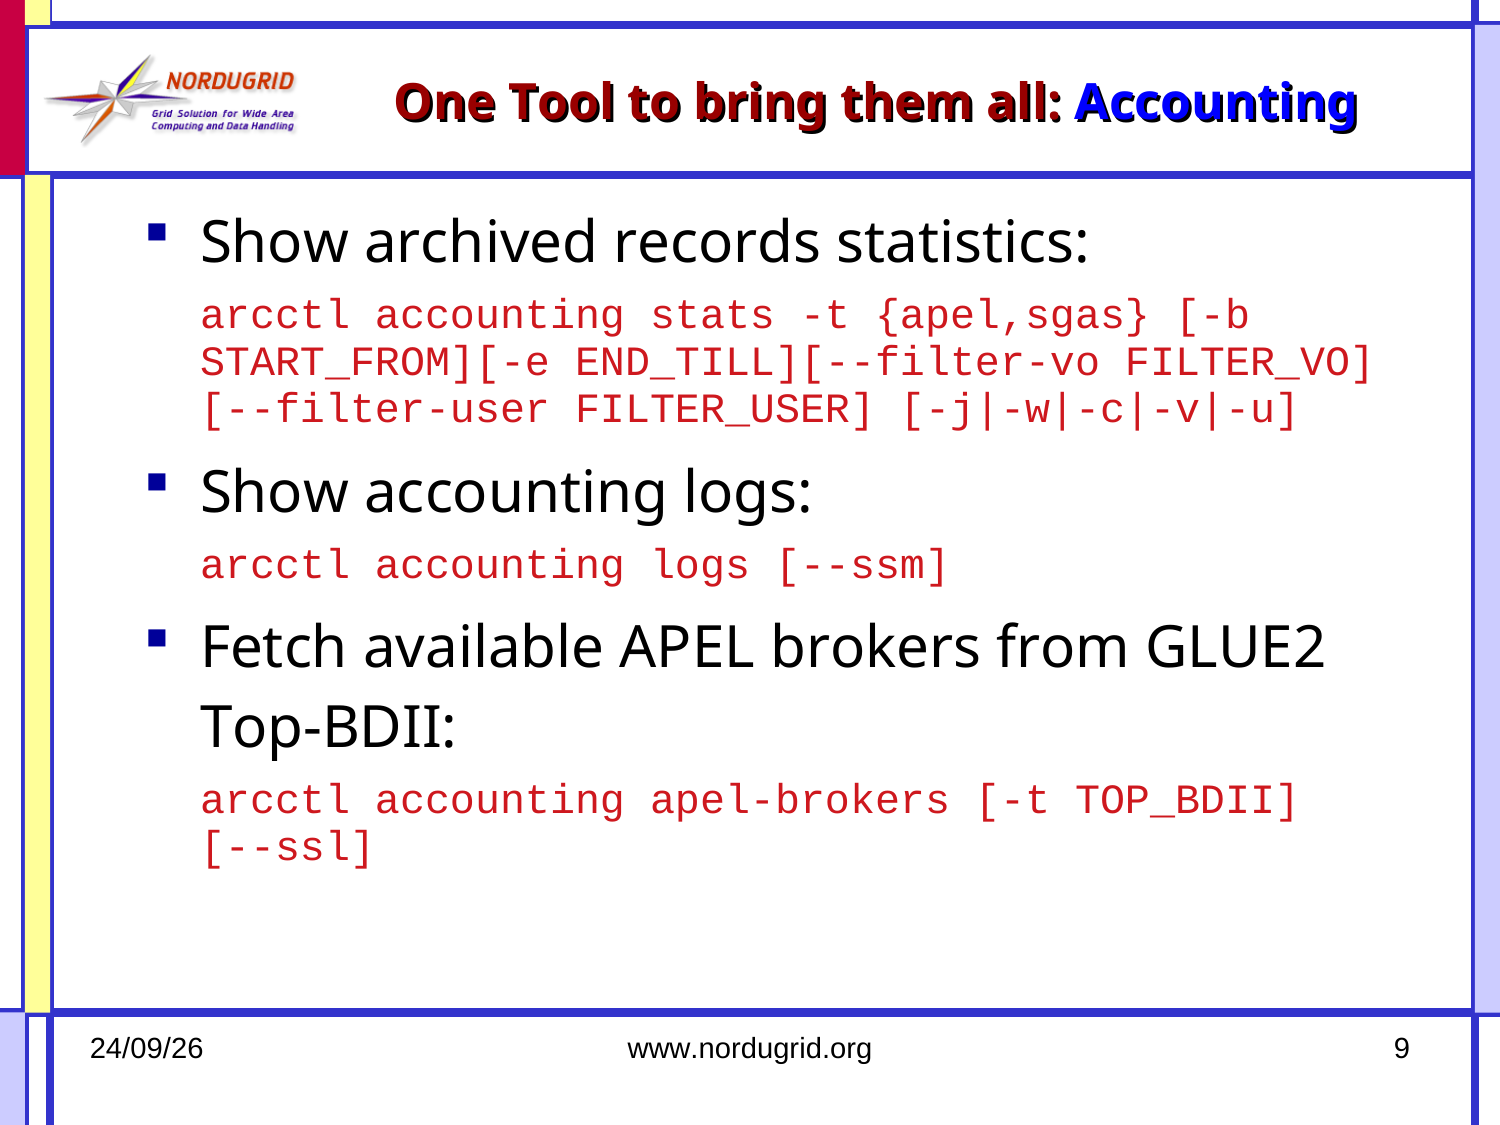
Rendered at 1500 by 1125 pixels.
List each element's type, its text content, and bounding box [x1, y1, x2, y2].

list Show archived records statistics: arcctl accounting stats -t {apel,sgas} [-b START_FROM][-e END_TILL][--filter-vo FILTER_VO] [--filter-user FILTER_USER] [-j|-w|-c|-v|-u] Show accounting logs: arcctl accounting logs [--ssm] Fetch available APEL brokers from GLUE2 Top-BDII: arcctl accounting apel-brokers [-t TOP_BDII] [--ssl] [87, 200, 1426, 853]
title One Tool to bring them all: Accounting [324, 17, 1428, 183]
picture [40, 49, 301, 148]
